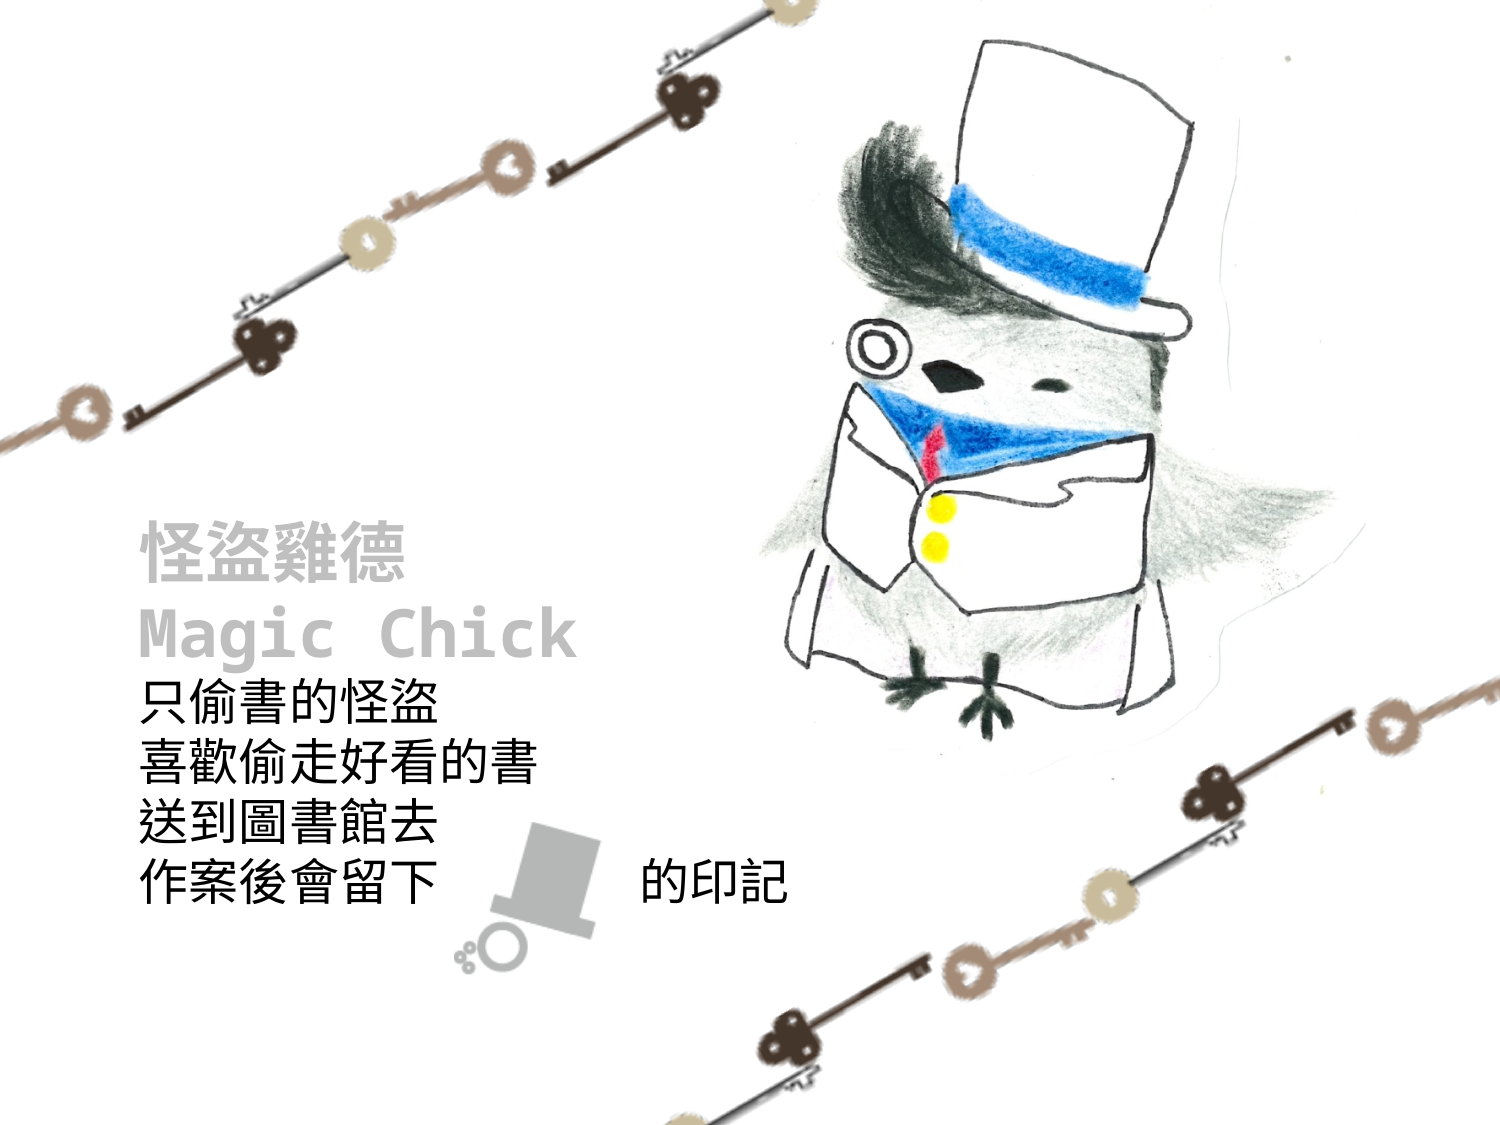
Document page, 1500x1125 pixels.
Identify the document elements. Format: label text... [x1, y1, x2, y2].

picture [454, 822, 602, 976]
picture [0, 0, 1500, 1125]
text_box 怪盜雞德 Magic Chick 只偷書的怪盜 喜歡偷走好看的書 送到圖書館去 作案後會留下 的印記 [124, 503, 874, 978]
